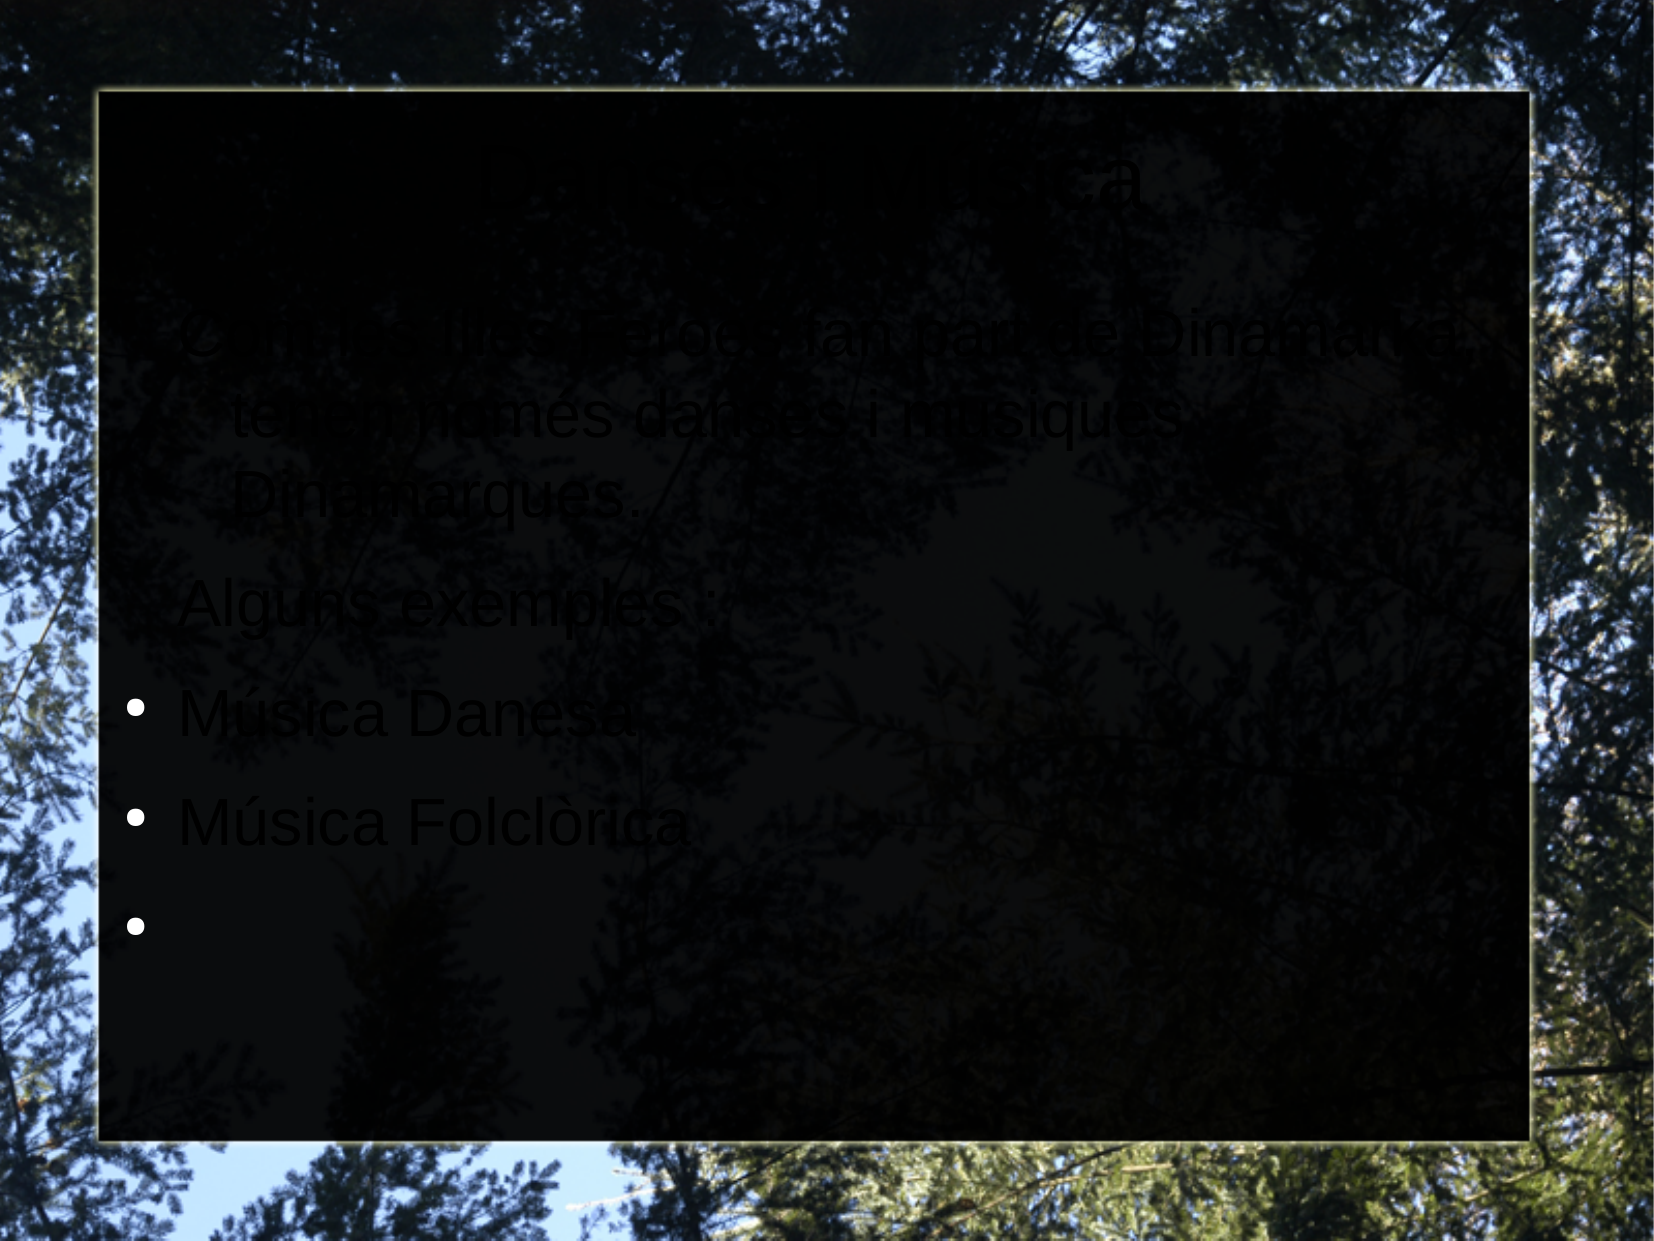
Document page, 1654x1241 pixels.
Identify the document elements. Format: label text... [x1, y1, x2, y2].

list Com les Illes Feroes fan part de Dinamarka, tenen només danses i musiques Dinamarques. Alguns exemples : Música Danesa Música Folclòrica [88, 290, 1536, 1010]
title Danses i Música [88, 88, 1536, 257]
